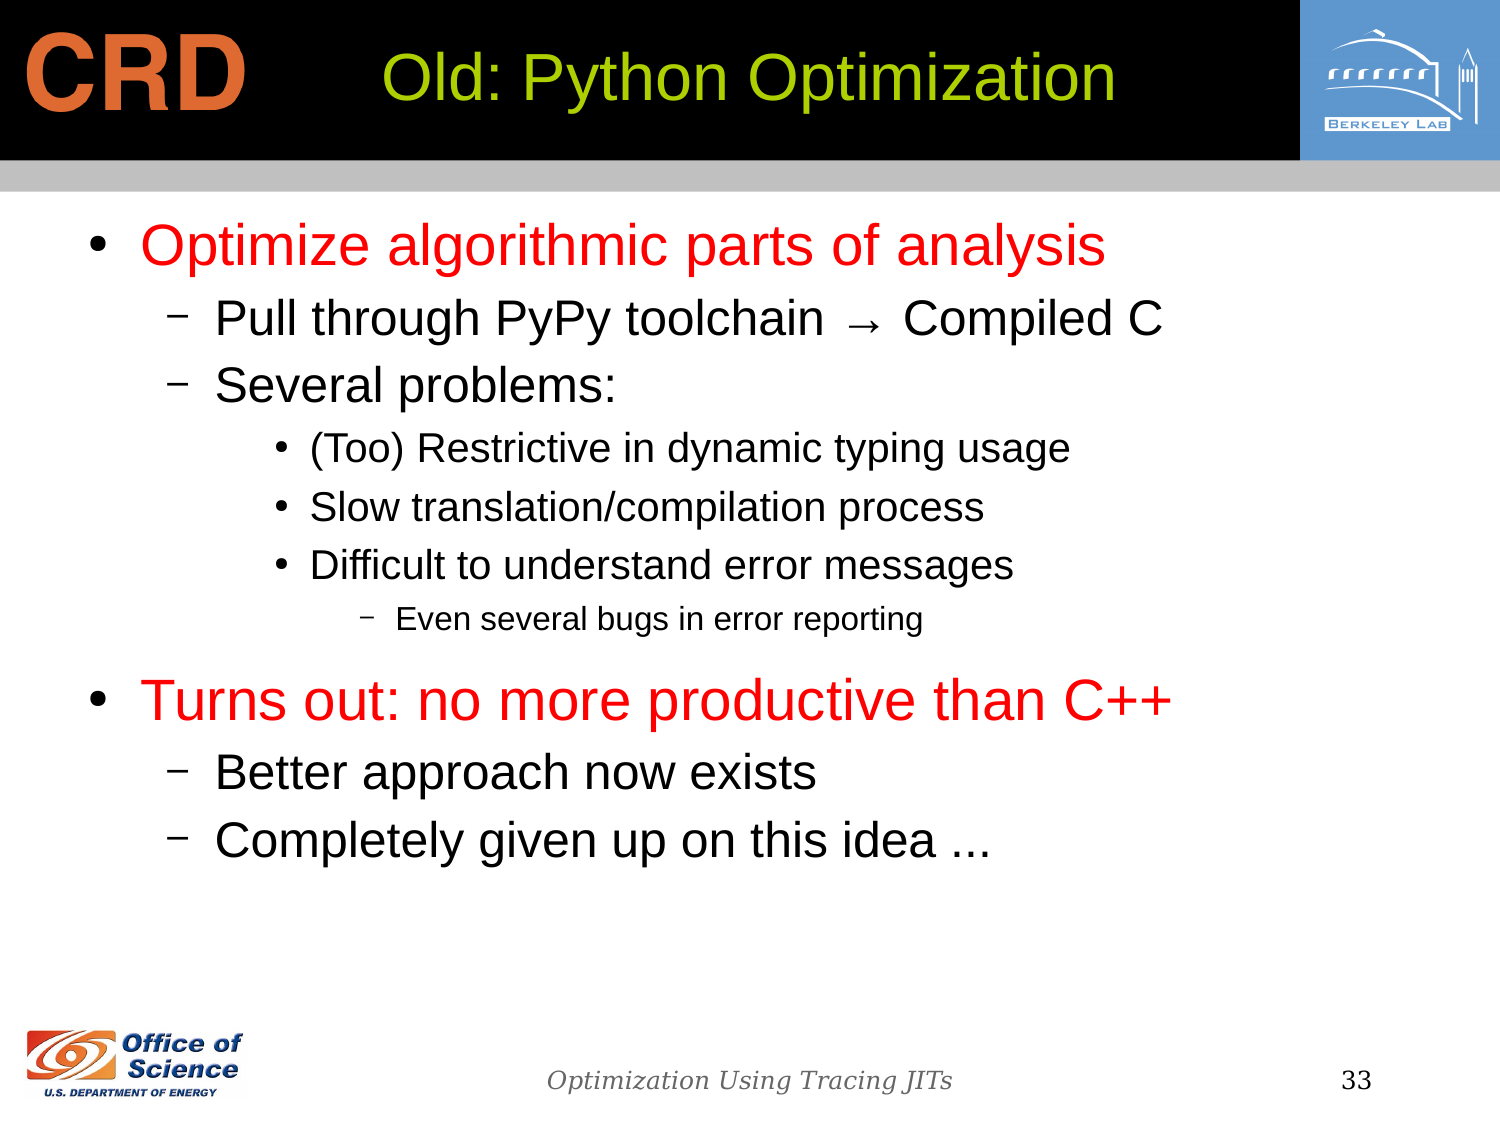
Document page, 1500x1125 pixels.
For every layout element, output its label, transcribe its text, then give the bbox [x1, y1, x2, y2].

title Old: Python Optimization [306, 0, 1194, 172]
picture [0, 0, 266, 149]
picture [22, 1026, 246, 1100]
picture [1300, 0, 1500, 160]
list Optimize algorithmic parts of analysis Pull through PyPy toolchain → Compiled C Several problems: (Too) Restrictive in dynamic typing usage Slow translation/compilation process Difficult to understand error messages Even several bugs in error reporting Turns out: no more productive than C++ Better approach now exists Completely given up on this idea ... [69, 212, 1422, 938]
